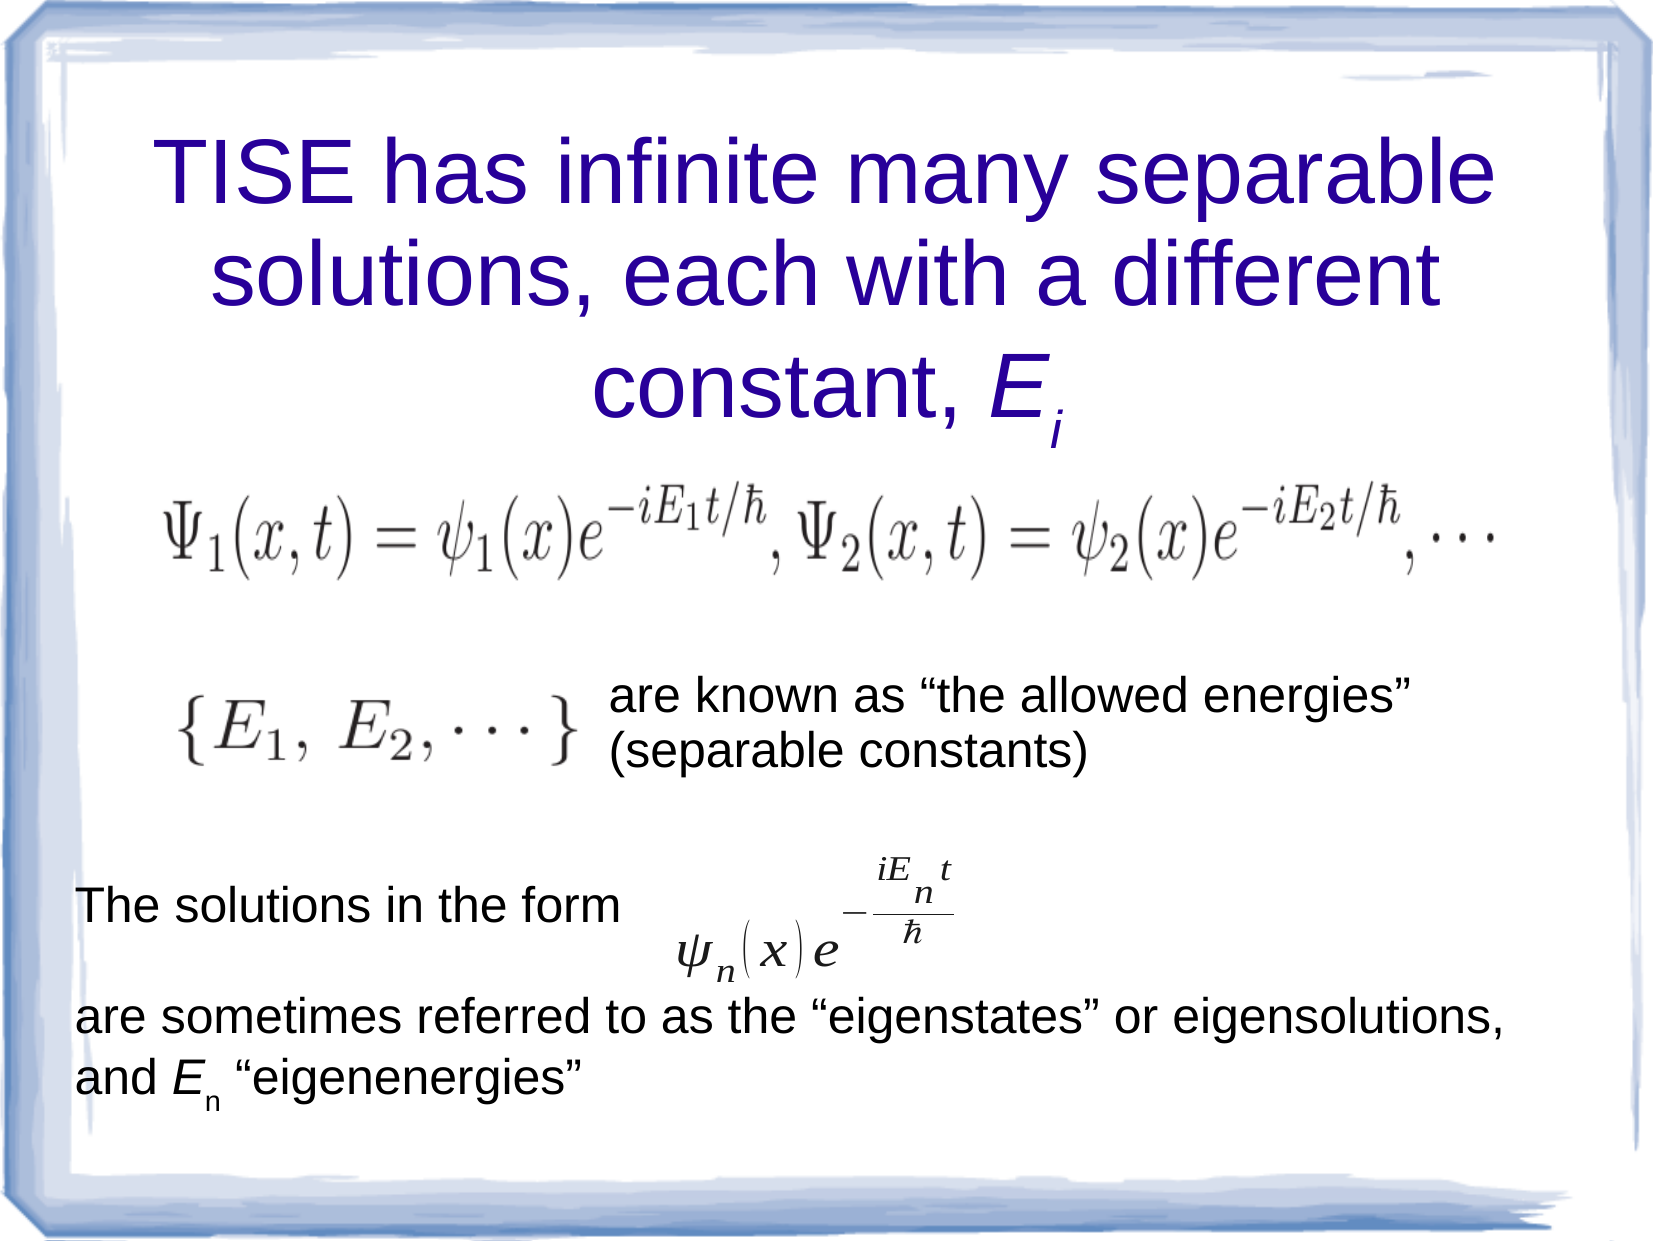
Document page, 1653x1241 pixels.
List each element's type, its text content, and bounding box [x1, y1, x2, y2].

text_box are known as “the allowed energies” (separable constants) [593, 660, 1530, 787]
chart [659, 851, 984, 990]
text_box The solutions in the form are sometimes referred to as the “eigenstates” or eigensolutions, and En “eigenenergies” [59, 870, 1590, 1164]
picture [0, 0, 1653, 1241]
title TISE has infinite many separable solutions, each with a different constant, Ei [118, 113, 1535, 452]
